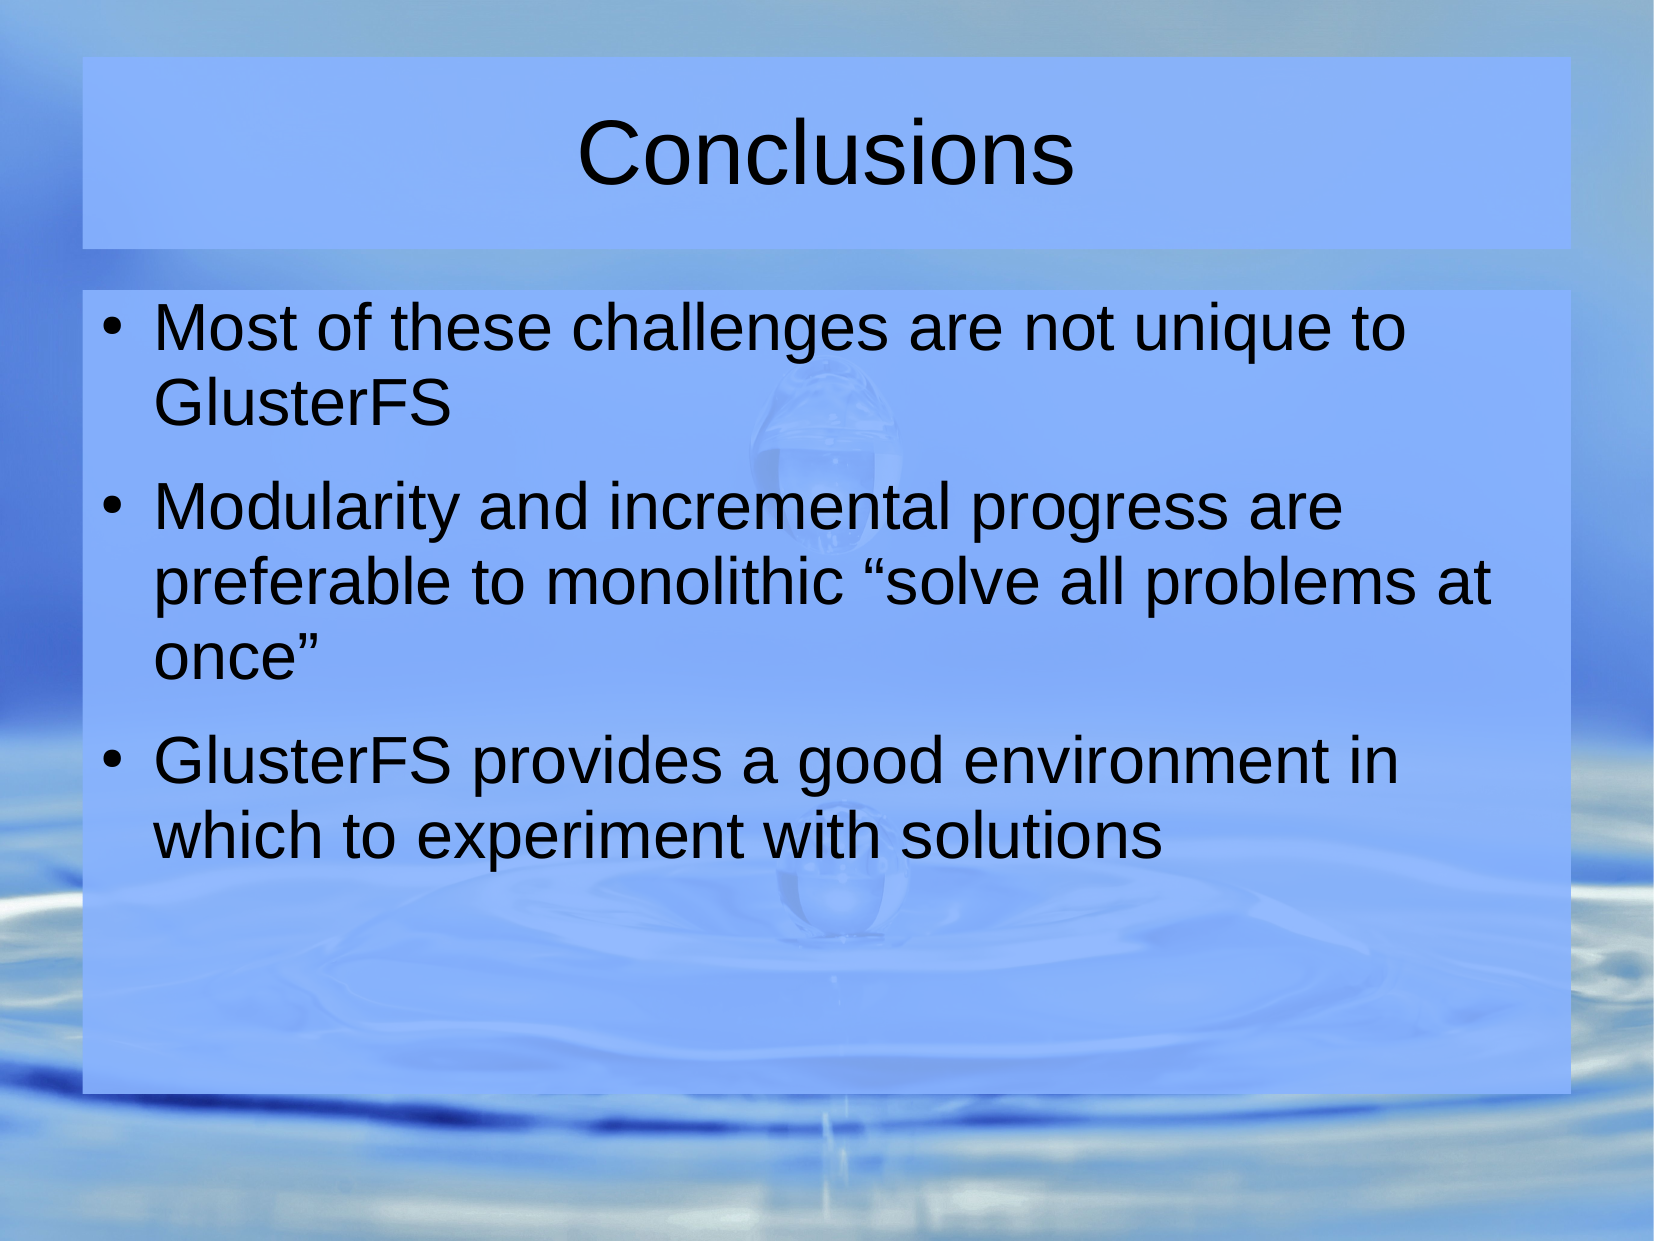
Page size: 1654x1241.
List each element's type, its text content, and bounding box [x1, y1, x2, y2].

title Conclusions [82, 56, 1571, 250]
picture [0, 0, 1654, 1241]
list Most of these challenges are not unique to GlusterFS Modularity and incremental progress are preferable to monolithic “solve all problems at once” GlusterFS provides a good environment in which to experiment with solutions [82, 290, 1571, 1094]
